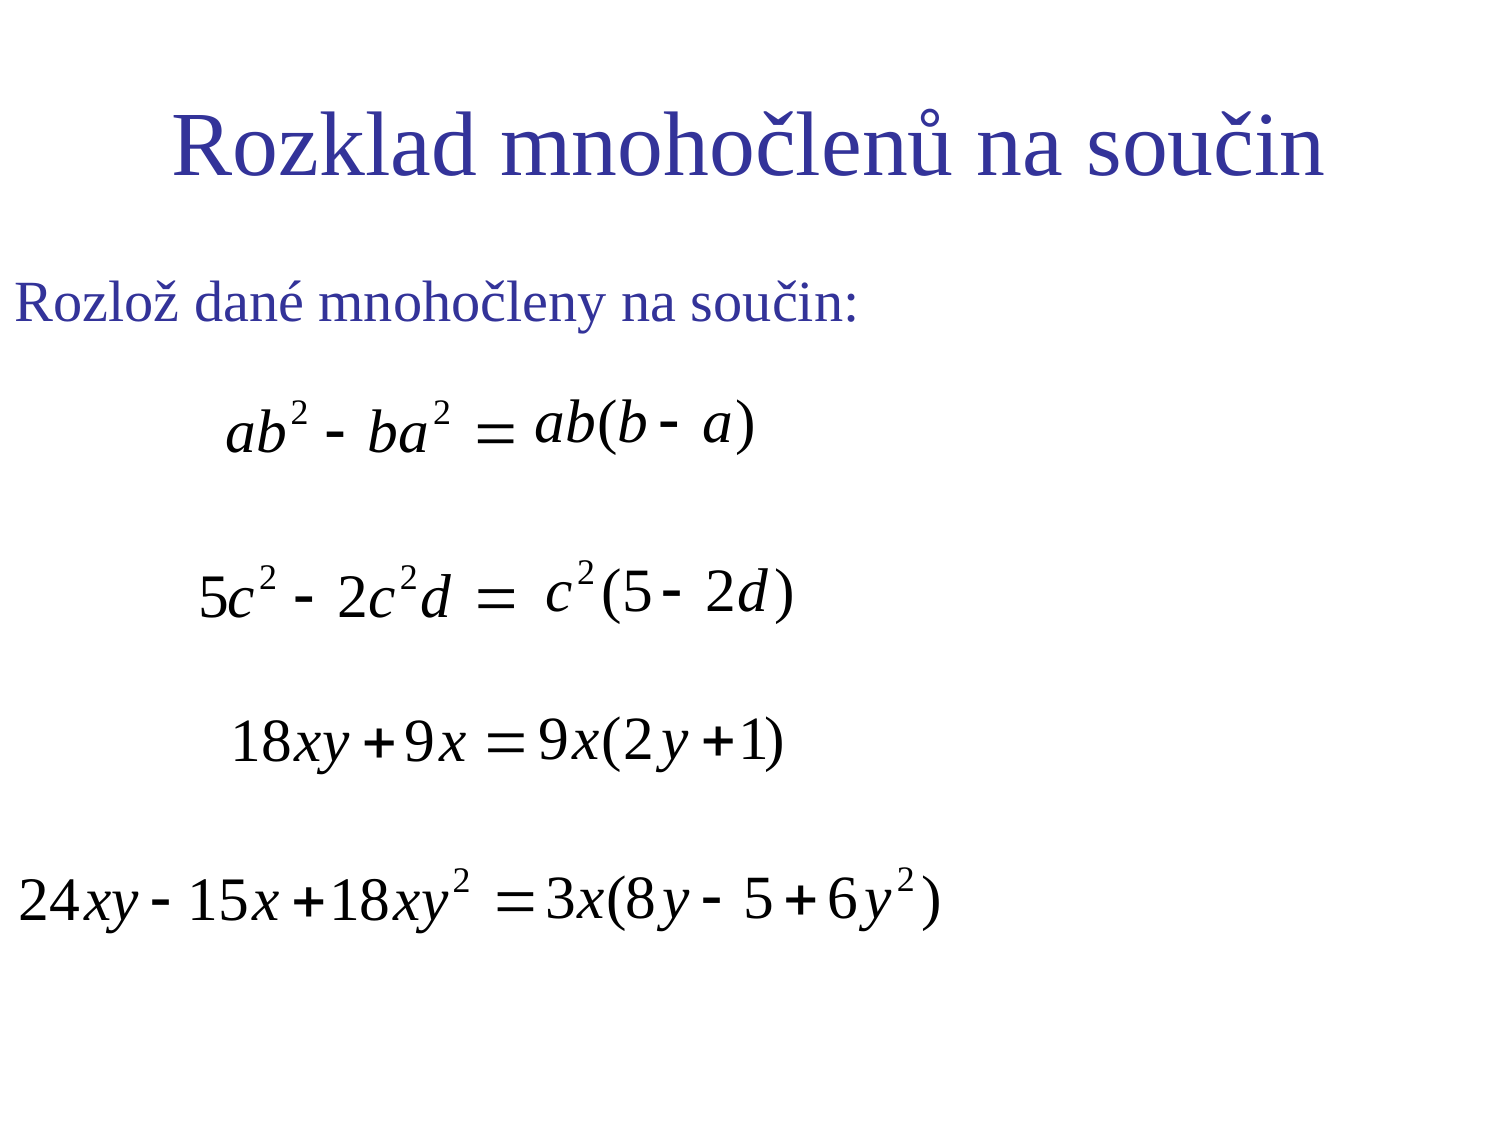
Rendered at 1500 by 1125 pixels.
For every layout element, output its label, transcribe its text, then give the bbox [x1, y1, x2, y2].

text_box Rozklad mnohočlenů na součin [75, 45, 1426, 233]
chart [190, 550, 514, 633]
chart [228, 704, 526, 787]
chart [9, 852, 953, 946]
chart [216, 385, 514, 468]
chart [525, 385, 767, 468]
text_box Rozlož dané mnohočleny na součin: [0, 255, 1500, 341]
chart [537, 545, 804, 638]
chart [530, 703, 798, 786]
